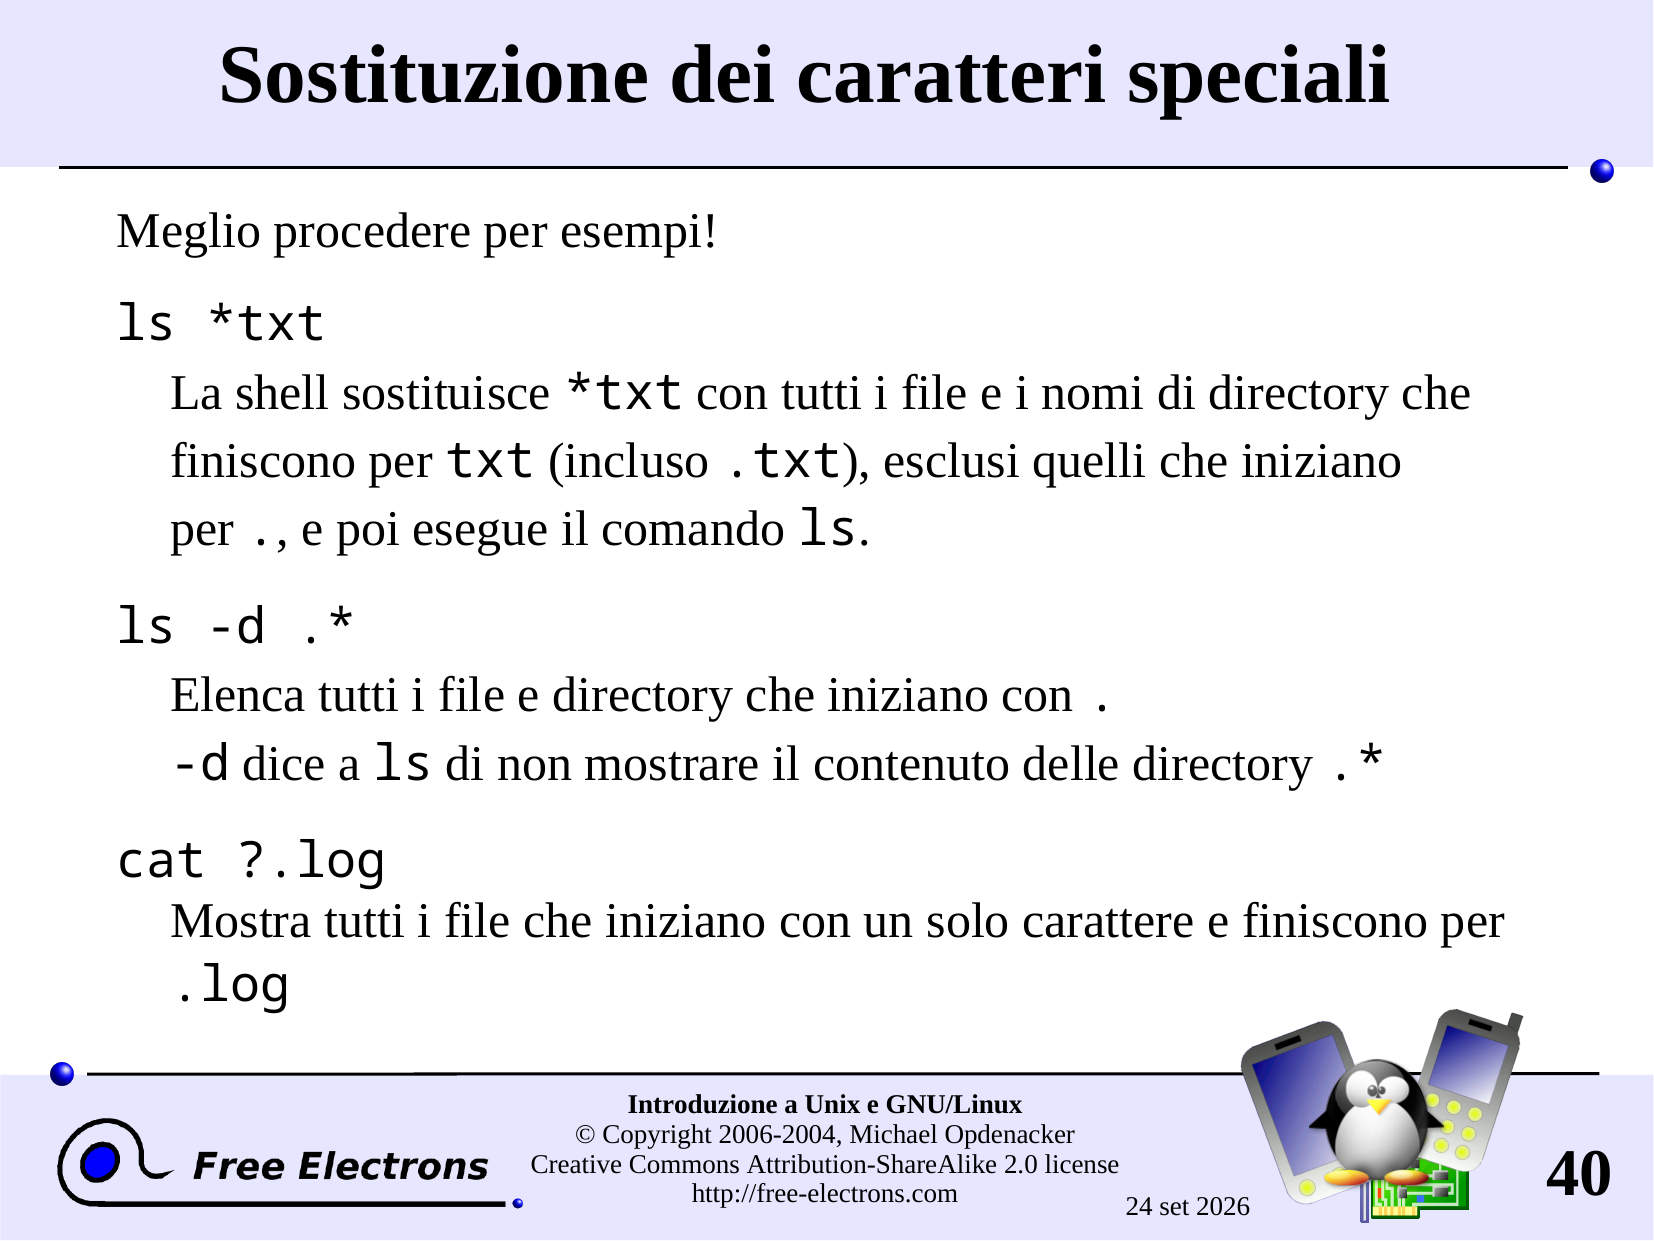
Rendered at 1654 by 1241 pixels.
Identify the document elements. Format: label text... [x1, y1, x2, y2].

picture [1238, 1005, 1538, 1241]
picture [50, 1107, 527, 1216]
title Sostituzione dei caratteri speciali [60, 20, 1551, 130]
list Meglio procedere per esempi! ls *txt La shell sostituisce *txt con tutti i file e i nomi di directory che finiscono per txt (incluso .txt), esclusi quelli che iniziano per ., e poi esegue il comando ls. ls -d .* Elenca tutti i file e directory che iniziano con . -d dice a ls di non mostrare il contenuto delle directory .* cat ?.log Mostra tutti i file che iniziano con un solo carattere e finiscono per .log [99, 202, 1512, 1086]
